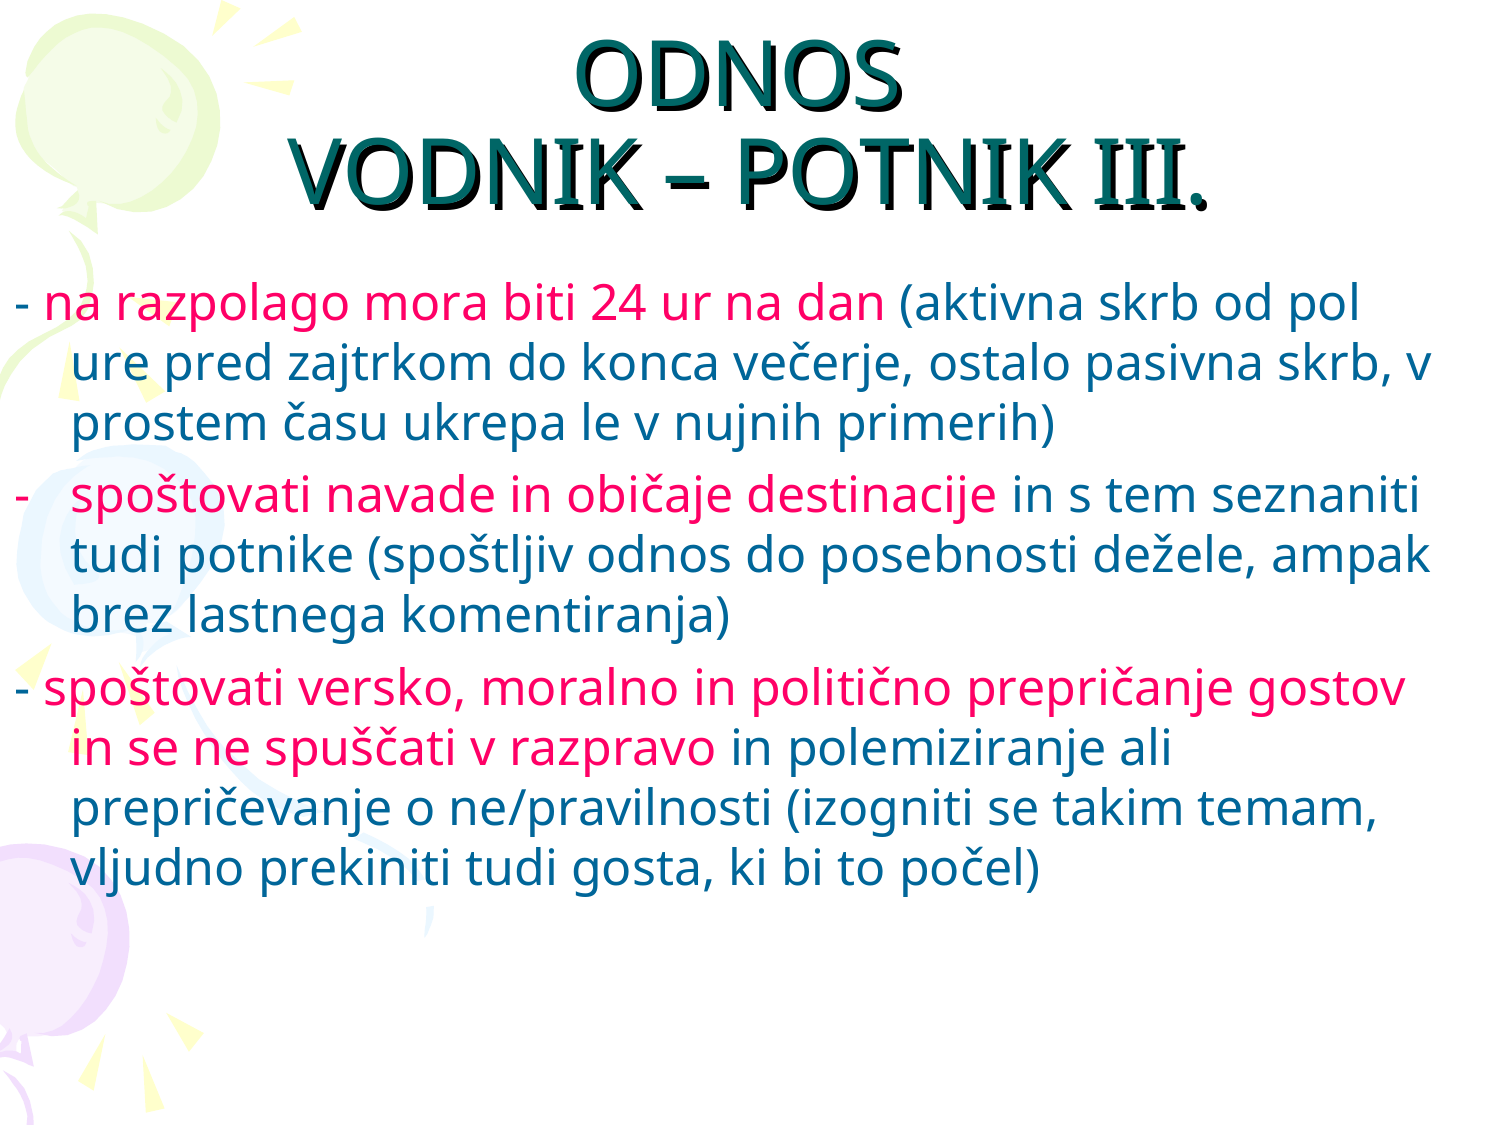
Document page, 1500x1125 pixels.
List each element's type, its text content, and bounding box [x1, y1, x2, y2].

title ODNOS VODNIK – POTNIK III. [72, 16, 1426, 233]
list - na razpolago mora biti 24 ur na dan (aktivna skrb od pol ure pred zajtrkom do konca večerje, ostalo pasivna skrb, v prostem času ukrepa le v nujnih primerih) spoštovati navade in običaje destinacije in s tem seznaniti tudi potnike (spoštljiv odnos do posebnosti dežele, ampak brez lastnega komentiranja) - spoštovati versko, moralno in politično prepričanje gostov in se ne spuščati v razpravo in polemiziranje ali prepričevanje o ne/pravilnosti (izogniti se takim temam, vljudno prekiniti tudi gosta, ki bi to počel) [0, 262, 1459, 994]
